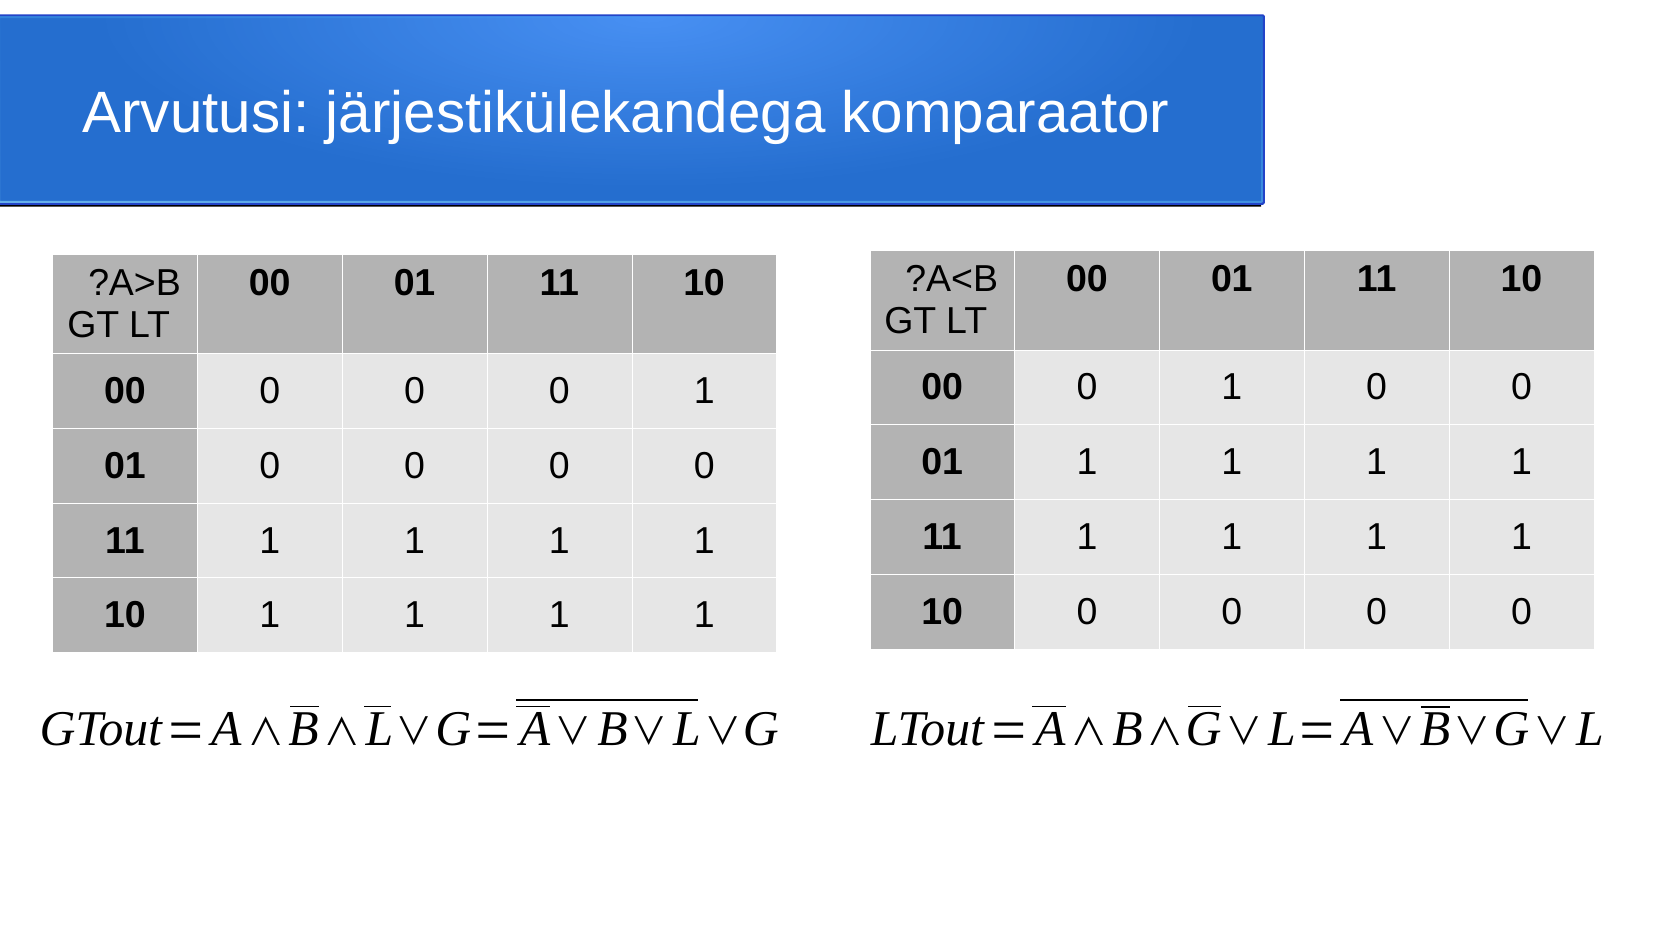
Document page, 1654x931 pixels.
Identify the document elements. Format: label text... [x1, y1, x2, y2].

table_cell 0 [1450, 351, 1594, 424]
table_cell 1 [633, 504, 776, 577]
table_cell 1 [343, 504, 487, 577]
table_cell 1 [1160, 500, 1304, 574]
table_cell 01 [871, 425, 1014, 499]
table_cell 0 [1015, 575, 1159, 649]
table_cell 0 [1450, 575, 1594, 649]
table_cell 1 [1015, 500, 1159, 574]
table_cell 1 [488, 578, 632, 652]
table_cell 1 [198, 578, 342, 652]
chart [33, 696, 792, 757]
table_cell 1 [198, 504, 342, 577]
table_header 10 [1450, 251, 1594, 350]
table_cell 0 [1015, 351, 1159, 424]
table_header ?A<B GT LT [871, 251, 1014, 350]
table_header 00 [198, 255, 342, 353]
table_cell 1 [1450, 425, 1594, 499]
table_cell 00 [871, 351, 1014, 424]
table_cell 1 [1015, 425, 1159, 499]
table_header 11 [488, 255, 632, 353]
table_header 11 [1305, 251, 1449, 350]
table_header 01 [1160, 251, 1304, 350]
table_cell 1 [1160, 425, 1304, 499]
table_cell 0 [198, 354, 342, 428]
table_cell 10 [871, 575, 1014, 649]
table_cell 0 [343, 354, 487, 428]
table_cell 11 [871, 500, 1014, 574]
table_cell 1 [1160, 351, 1304, 424]
table_cell 0 [343, 429, 487, 503]
table_header 00 [1015, 251, 1159, 350]
table_cell 0 [1160, 575, 1304, 649]
table_header 01 [343, 255, 487, 353]
table_header ?A>B GT LT [53, 255, 197, 353]
table_cell 1 [1305, 425, 1449, 499]
table_cell 0 [633, 429, 776, 503]
chart [862, 696, 1610, 756]
table_cell 11 [53, 504, 197, 577]
table_cell 1 [1305, 500, 1449, 574]
table_cell 01 [53, 429, 197, 503]
table_cell 00 [53, 354, 197, 428]
table_cell 1 [488, 504, 632, 577]
table_cell 10 [53, 578, 197, 652]
table_header 10 [633, 255, 776, 353]
title Arvutusi: järjestikülekandega komparaator [82, 35, 1235, 189]
table_cell 0 [488, 354, 632, 428]
table_cell 1 [1450, 500, 1594, 574]
table_cell 0 [488, 429, 632, 503]
table_cell 0 [198, 429, 342, 503]
table_cell 0 [1305, 575, 1449, 649]
table_cell 0 [1305, 351, 1449, 424]
table_cell 1 [343, 578, 487, 652]
table_cell 1 [633, 354, 776, 428]
table_cell 1 [633, 578, 776, 652]
